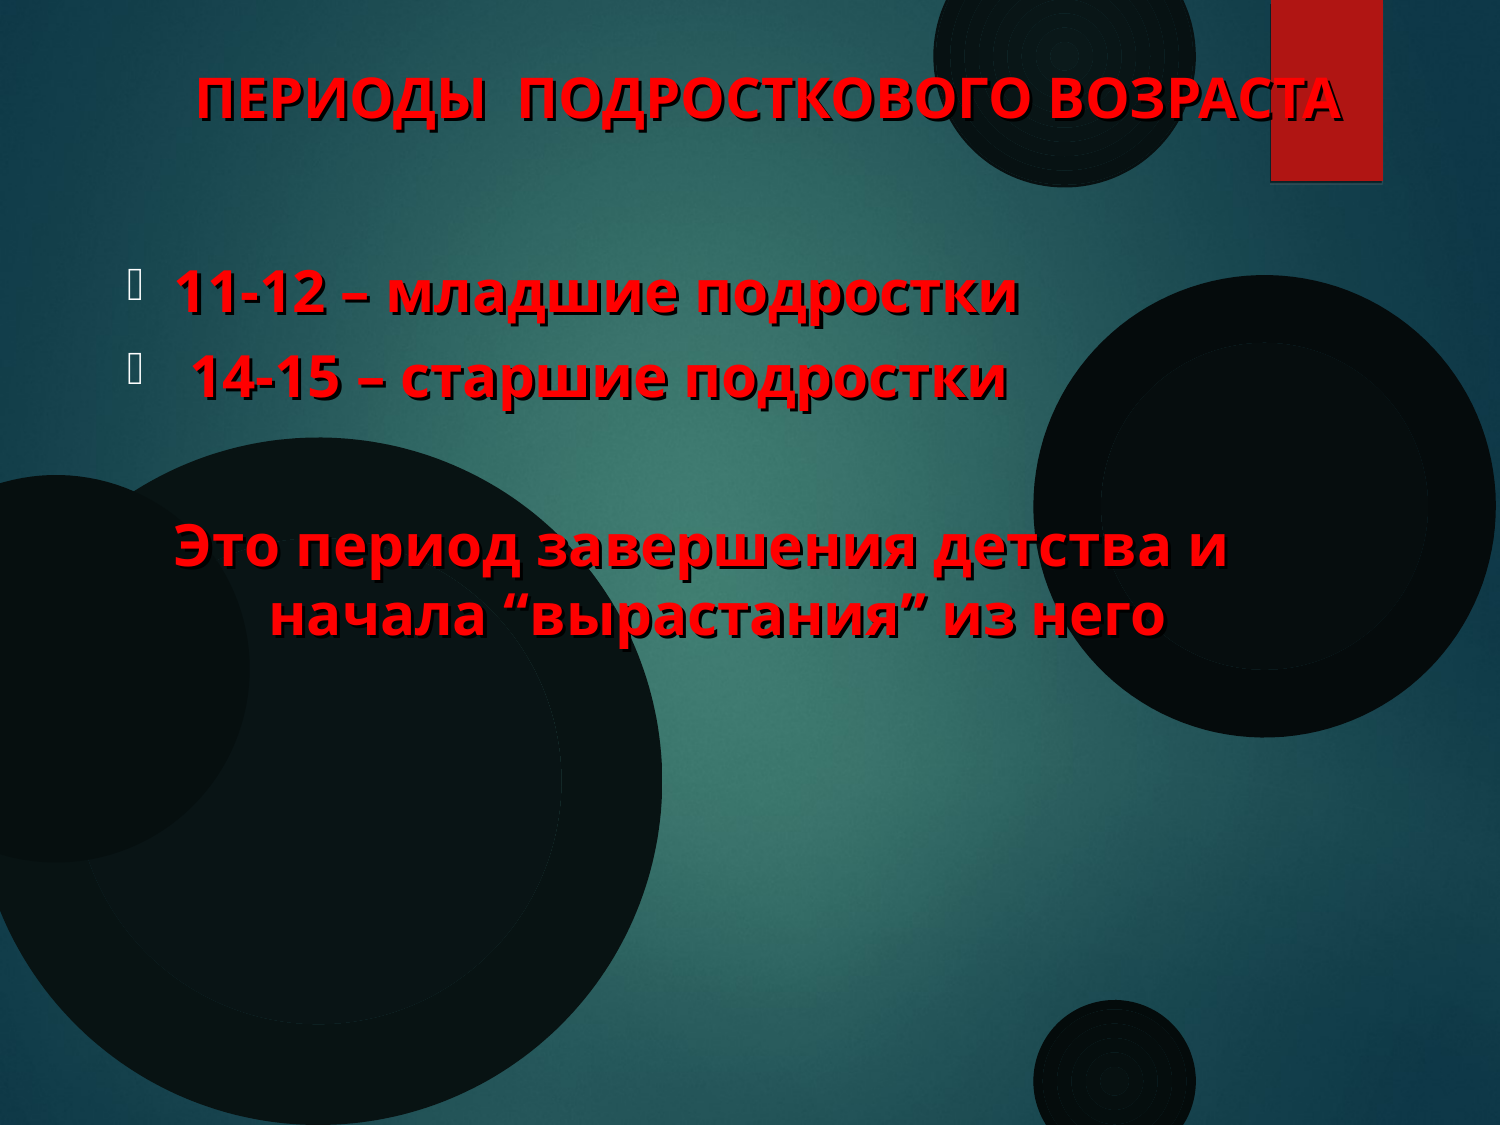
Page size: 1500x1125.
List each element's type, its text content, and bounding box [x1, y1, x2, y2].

text_box Периоды подросткового возраста [112, 54, 1424, 138]
text_box 11-12 – младшие подростки 14-15 – старшие подростки Это период завершения детства и начала “вырастания” из него [112, 208, 1400, 694]
